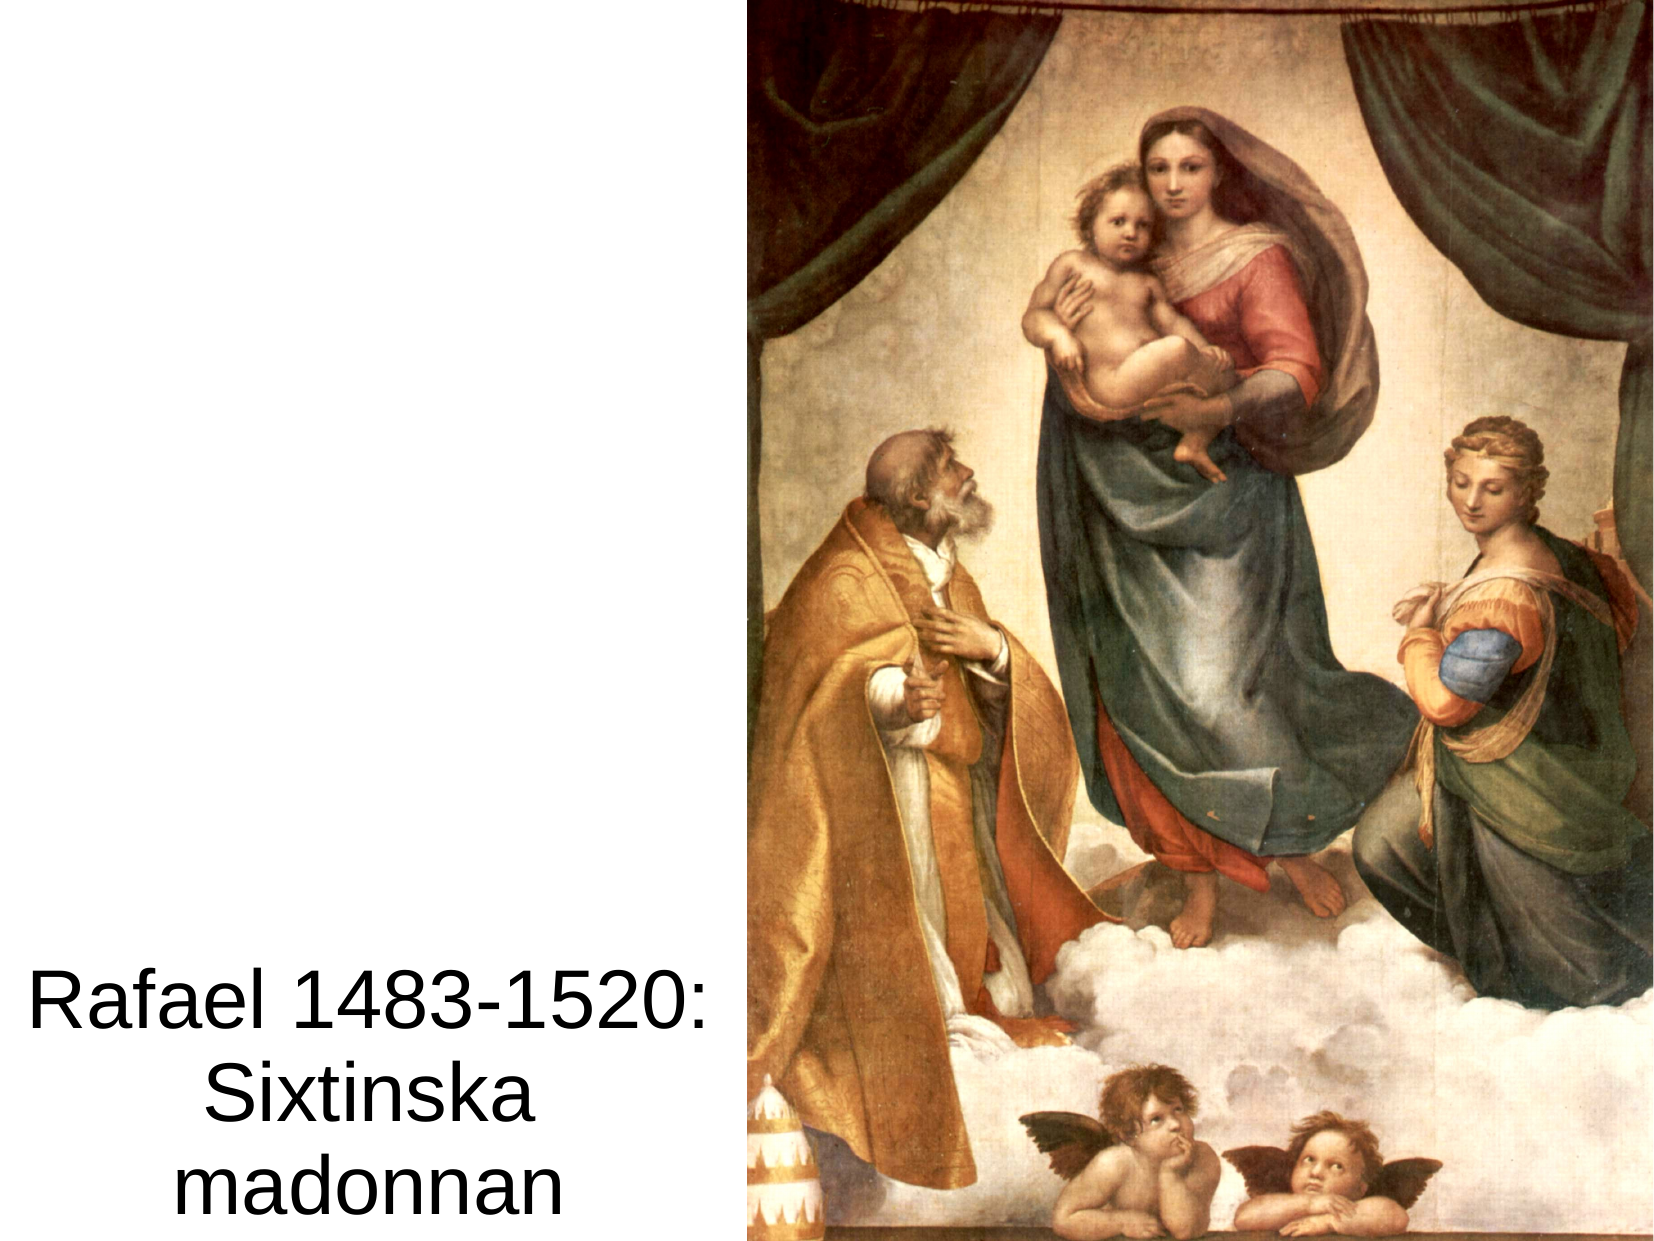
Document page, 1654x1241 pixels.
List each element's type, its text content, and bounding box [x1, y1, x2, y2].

picture [747, 0, 1654, 1241]
title Rafael 1483-1520: Sixtinska madonnan [0, 856, 739, 1241]
